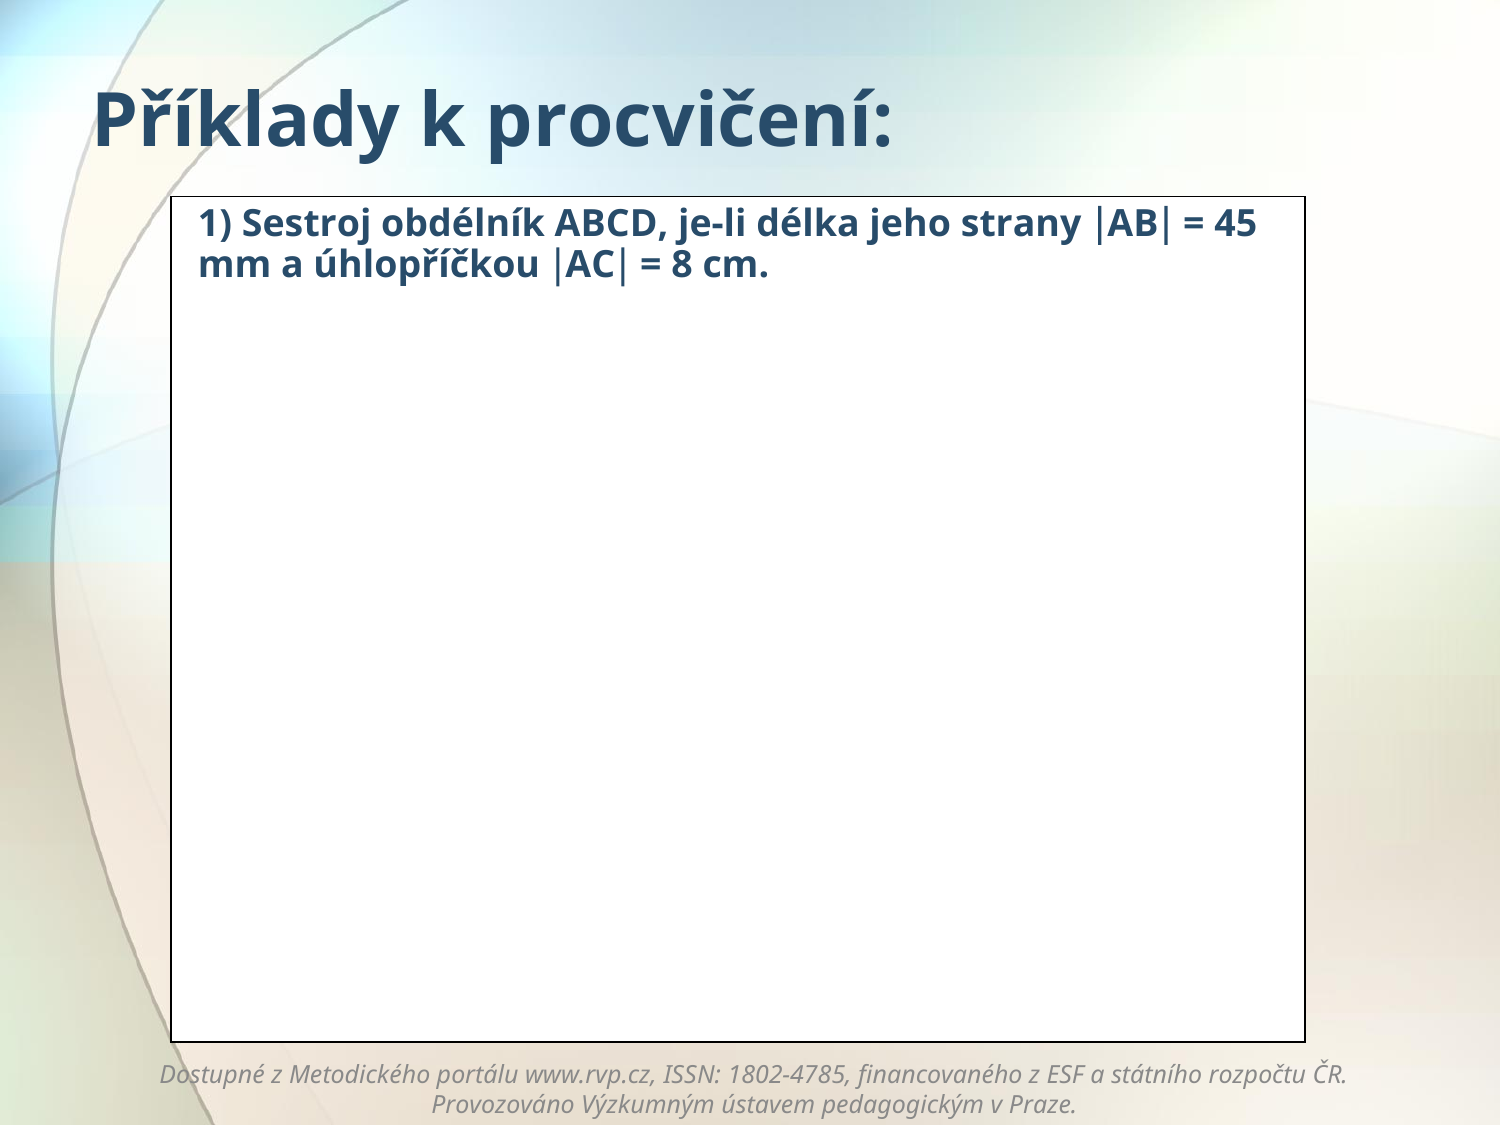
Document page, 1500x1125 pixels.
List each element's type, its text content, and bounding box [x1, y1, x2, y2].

text_box [171, 196, 1306, 1042]
text_box 1) Sestroj obdélník ABCD, je-li délka jeho strany AB = 45 mm a úhlopříčkou AC = 8 cm. [183, 198, 1306, 294]
picture [0, 0, 1500, 1125]
title Příklady k procvičení: [76, 74, 1412, 177]
